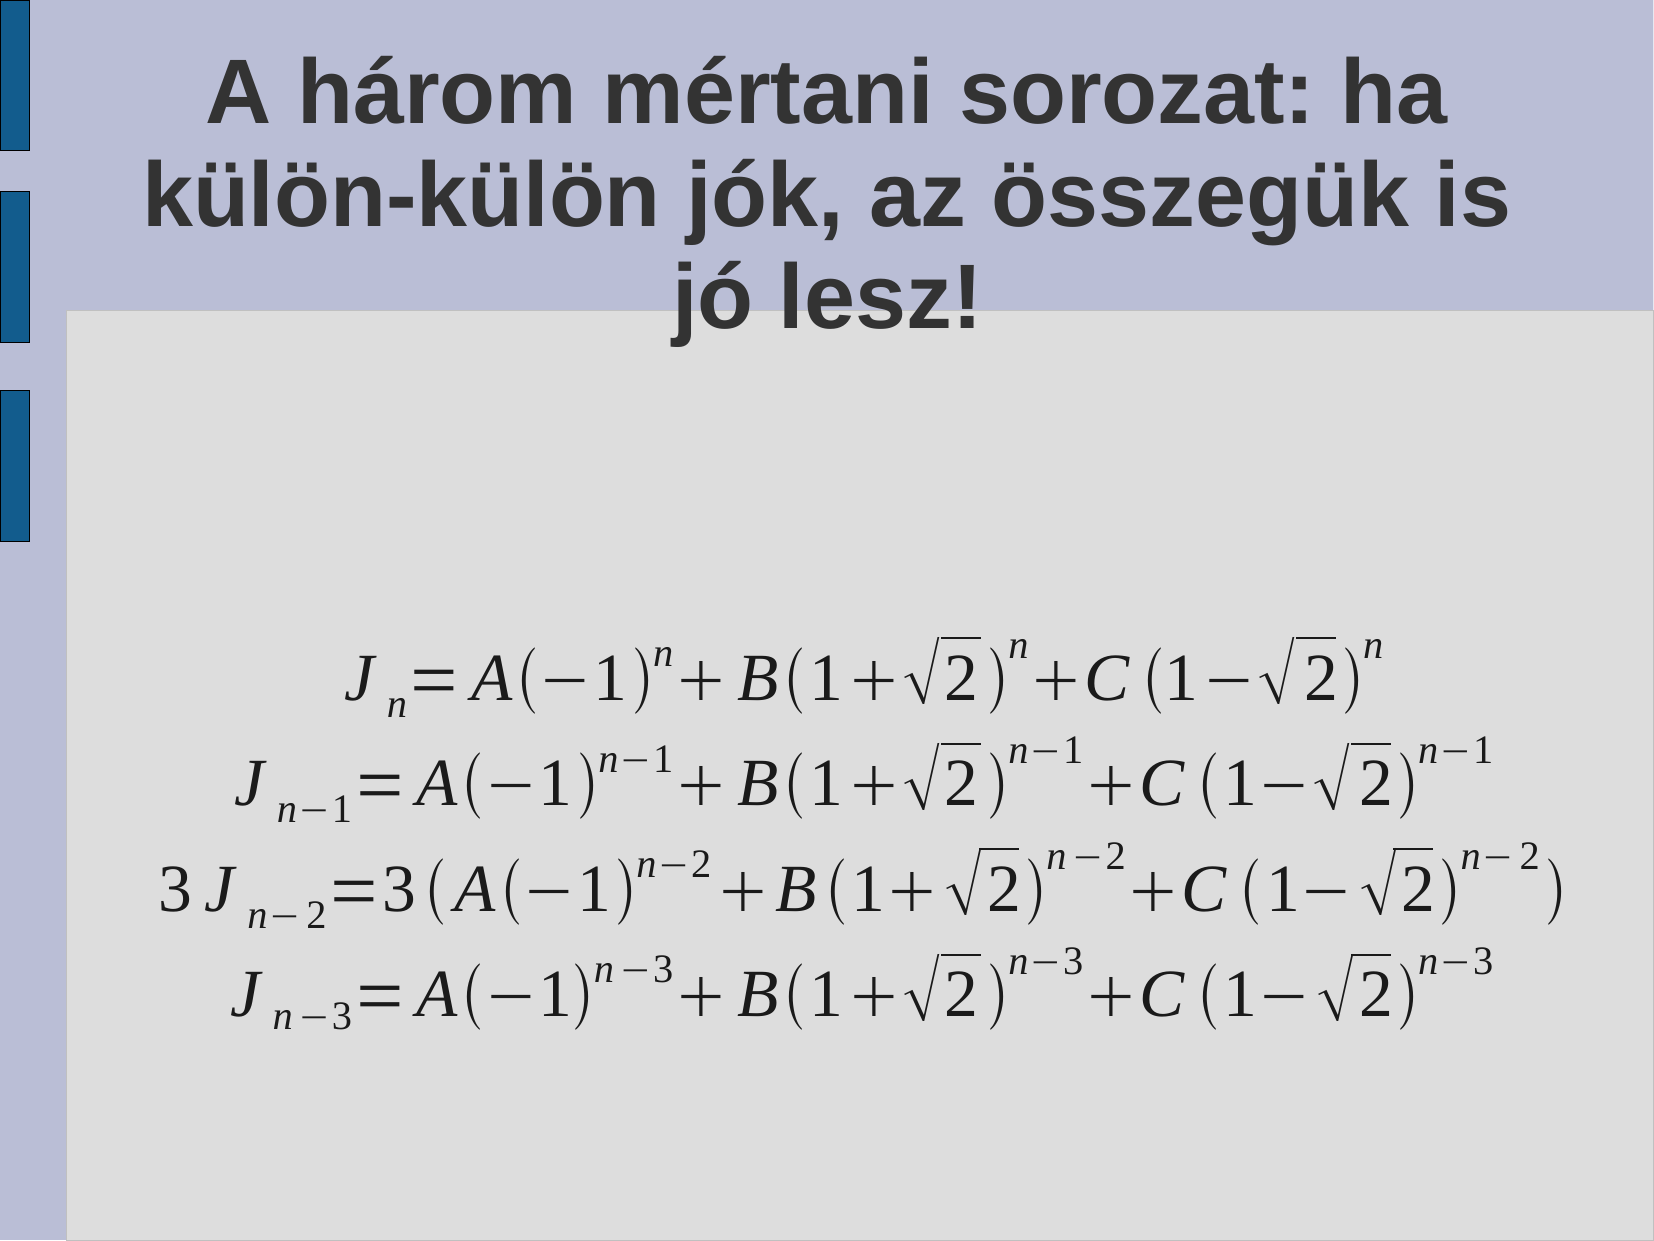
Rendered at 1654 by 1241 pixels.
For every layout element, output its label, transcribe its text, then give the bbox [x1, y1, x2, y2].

chart [141, 624, 1581, 1040]
title A három mértani sorozat: ha külön-külön jók, az összegük is jó lesz! [121, 40, 1534, 349]
